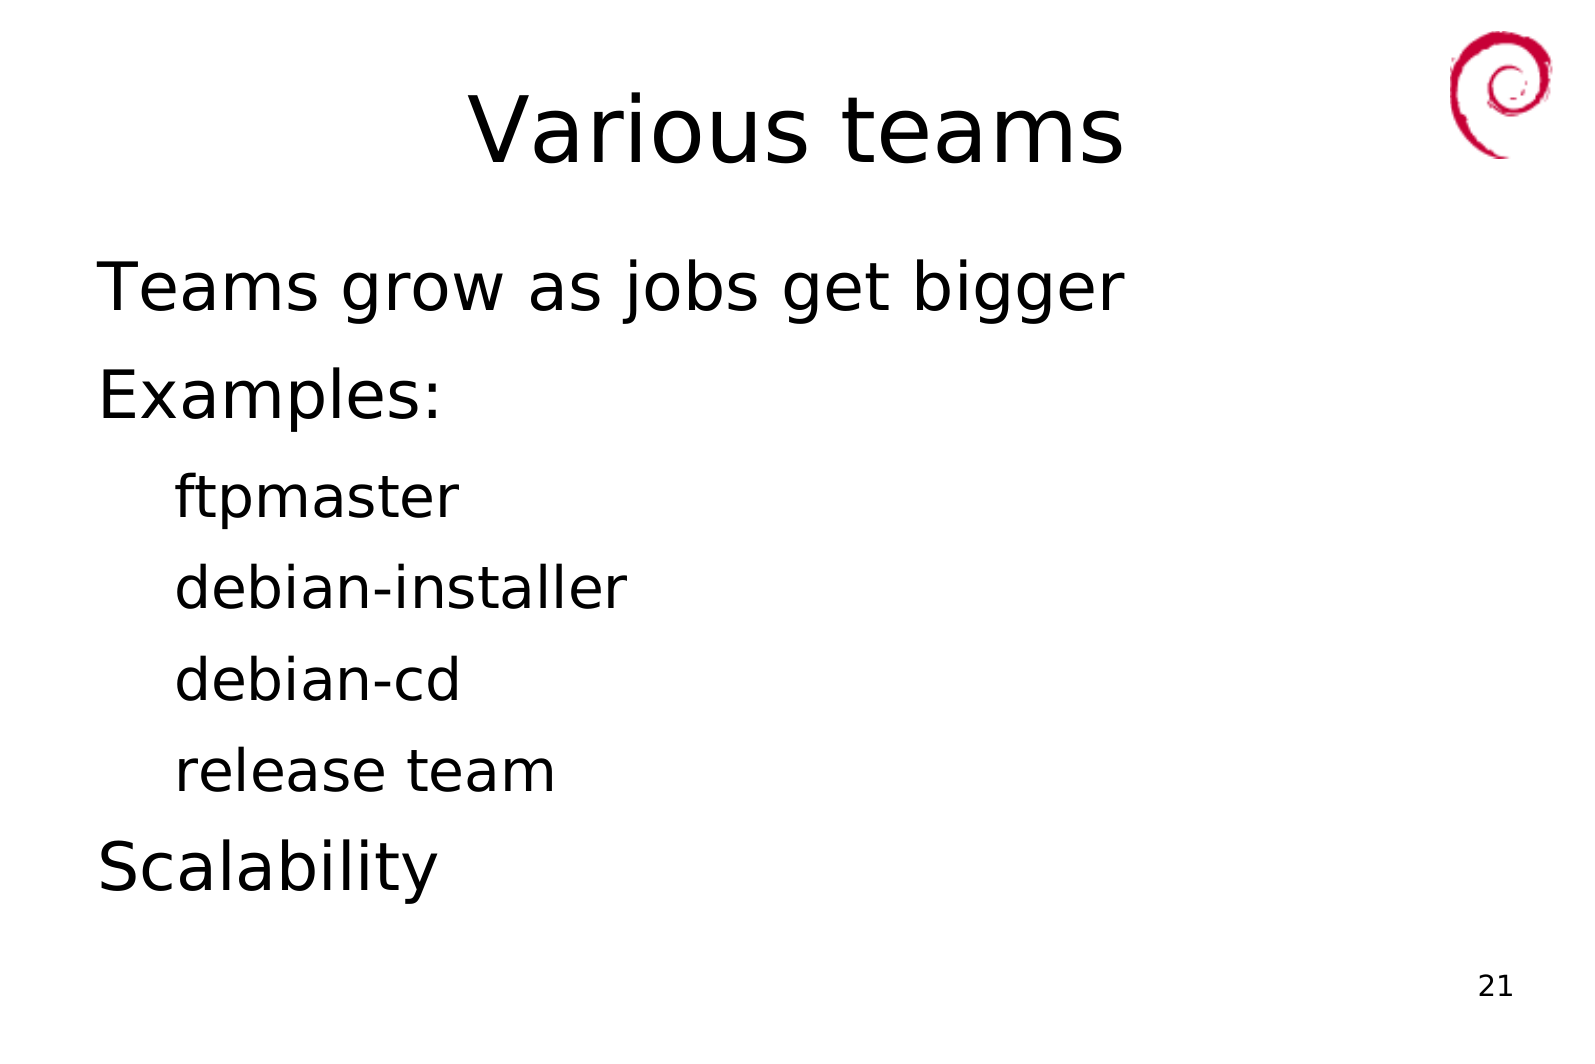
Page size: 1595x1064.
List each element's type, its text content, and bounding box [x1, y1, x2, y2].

title Various teams [79, 49, 1515, 213]
list Teams grow as jobs get bigger Examples: ftpmaster debian-installer debian-cd release team Scalability [79, 248, 1515, 951]
picture [1450, 31, 1555, 159]
